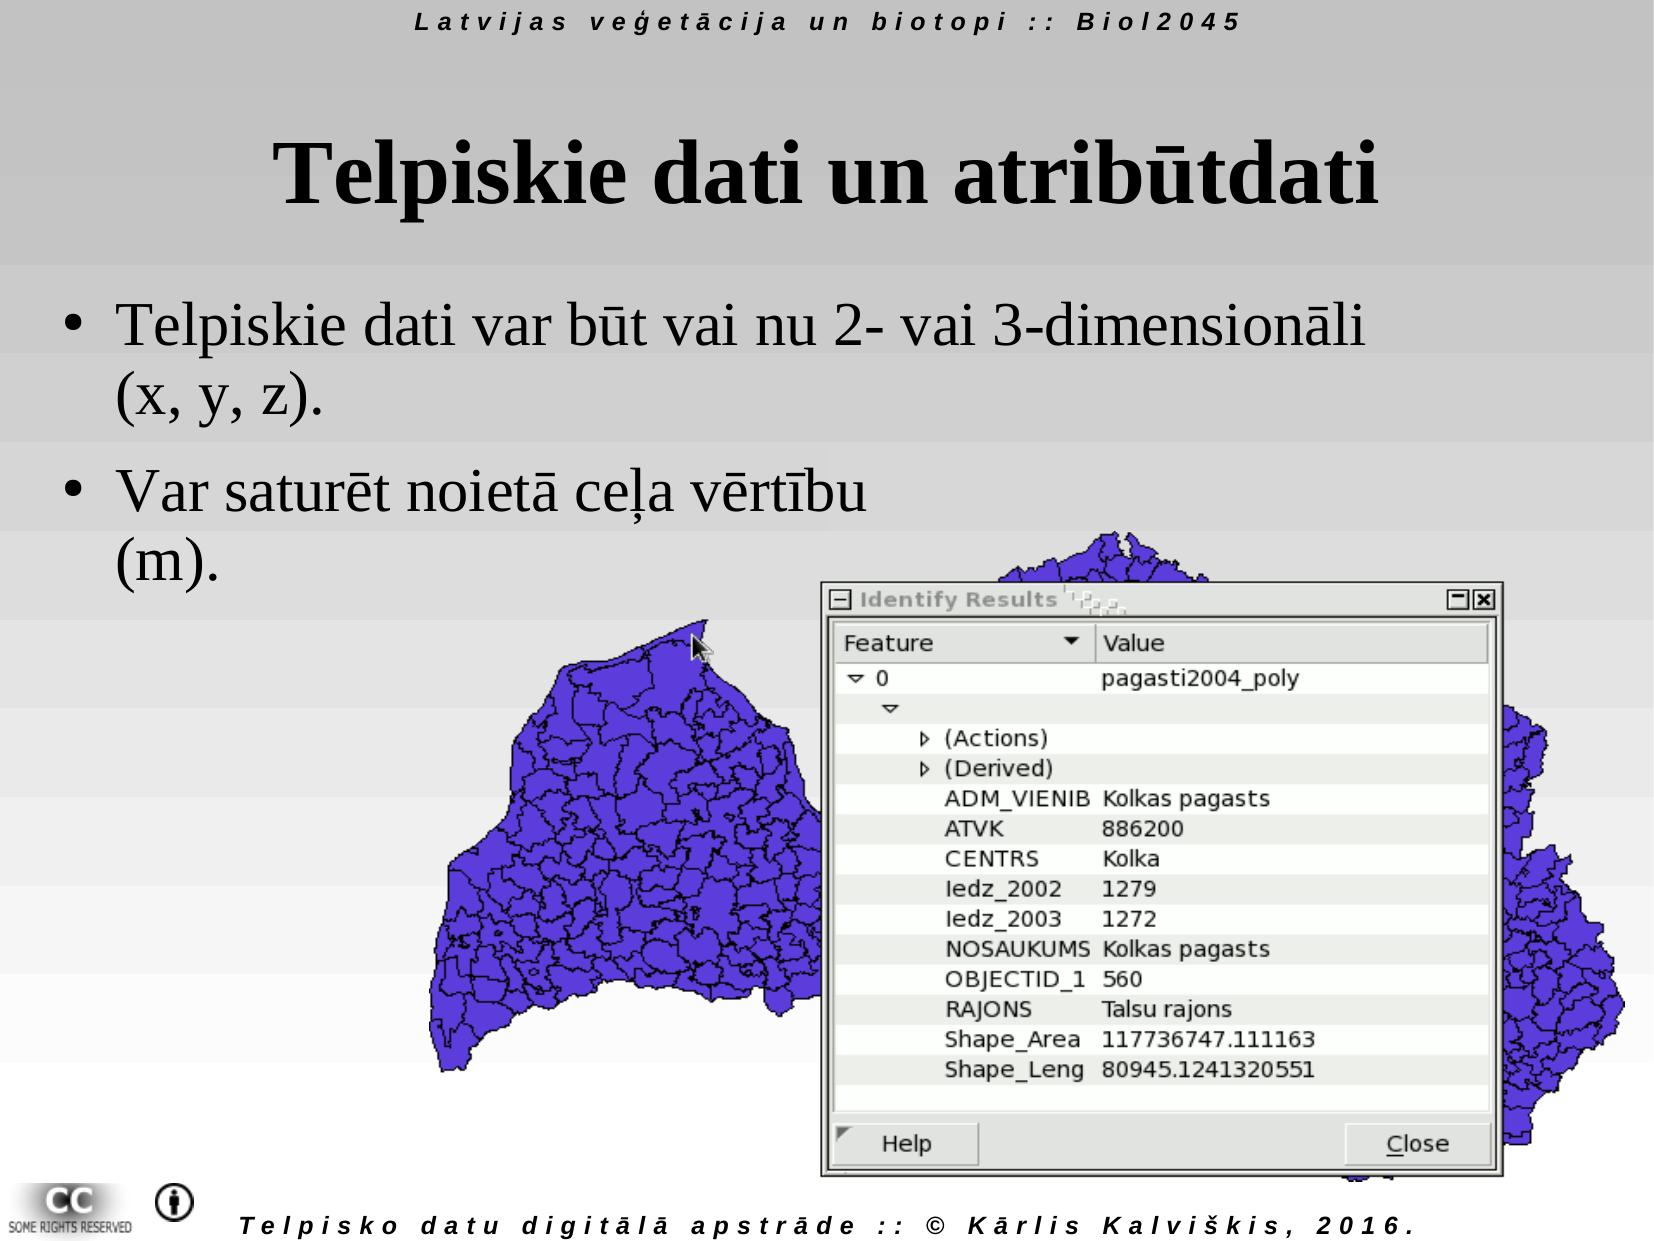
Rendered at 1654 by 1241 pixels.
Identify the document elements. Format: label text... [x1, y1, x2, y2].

picture [0, 0, 1654, 1241]
list Telpiskie dati var būt vai nu 2- vai 3-dimensionāli (x, y, z). Var saturēt noietā ceļa vērtību (m). [44, 289, 1610, 1113]
title Telpiskie dati un atribūtdati [29, 49, 1625, 296]
